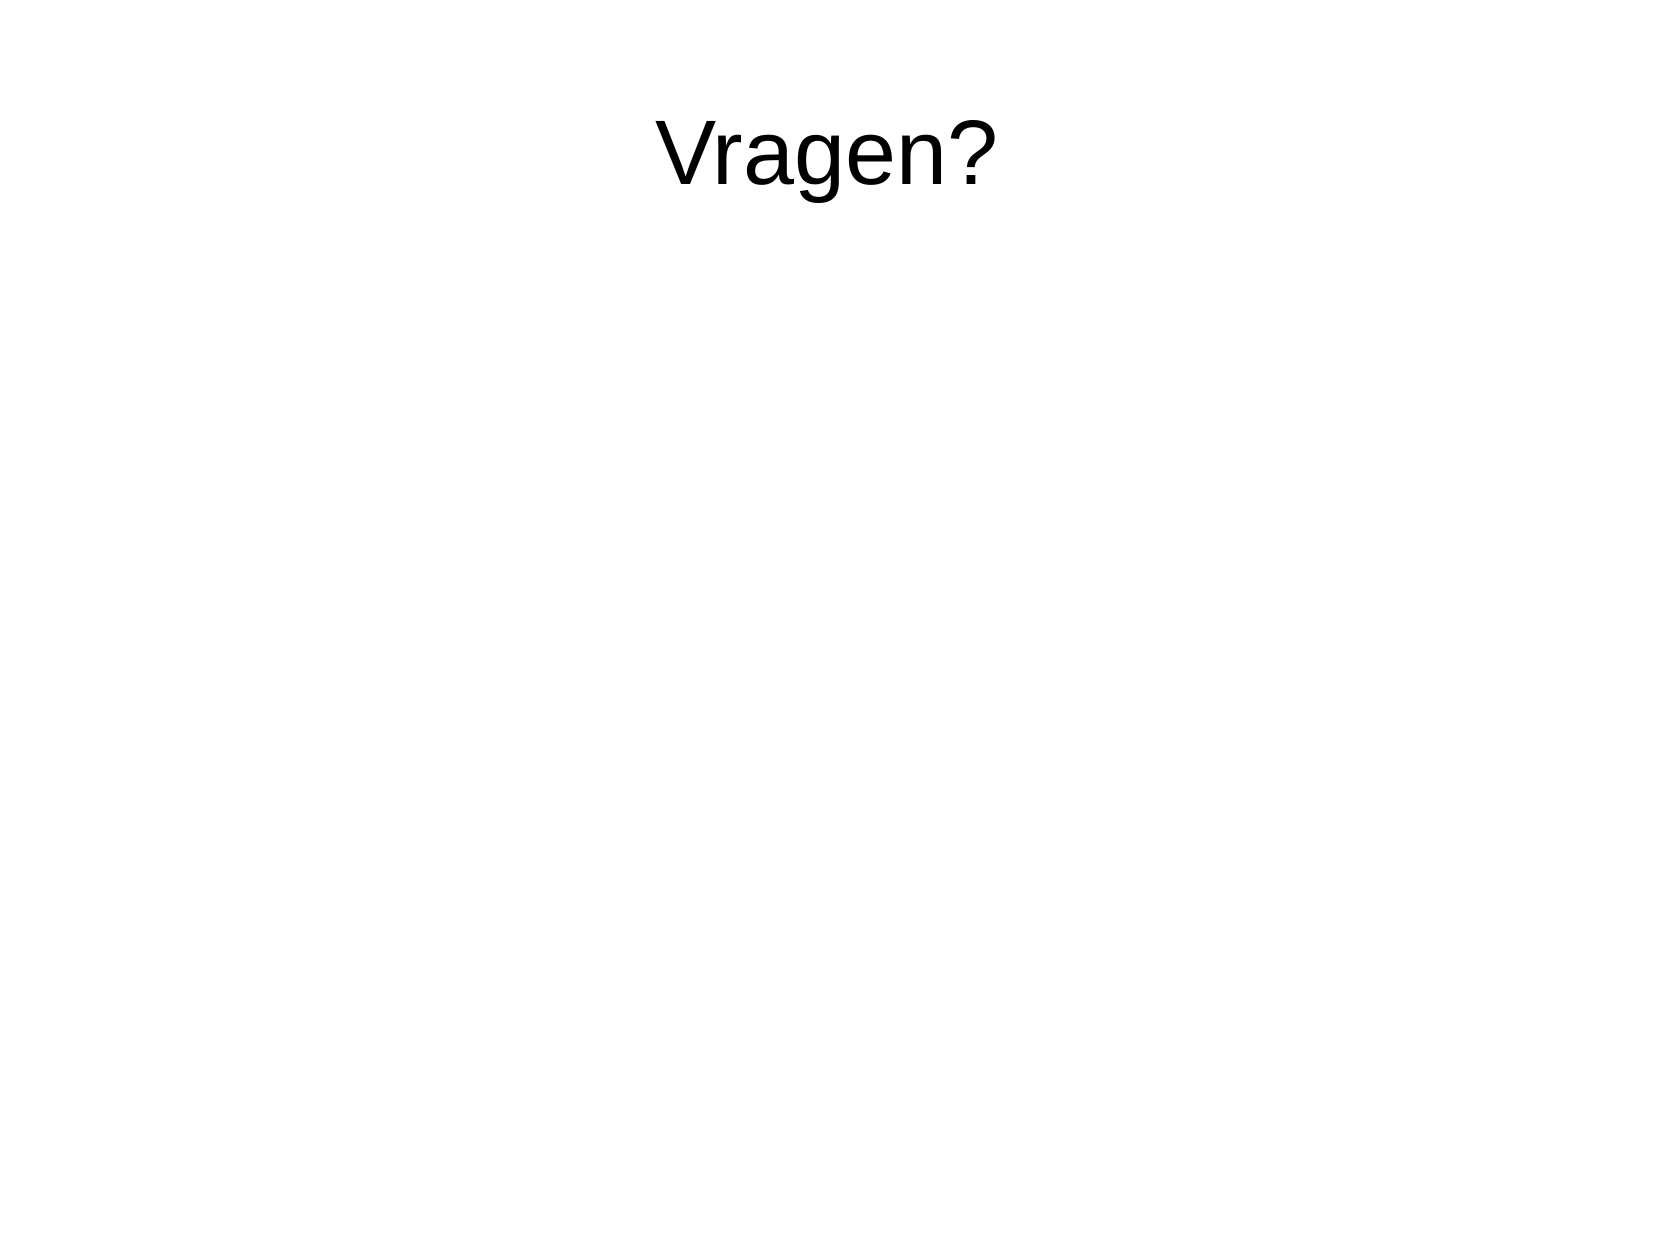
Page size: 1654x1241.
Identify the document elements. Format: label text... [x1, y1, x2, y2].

title Vragen? [82, 49, 1571, 257]
